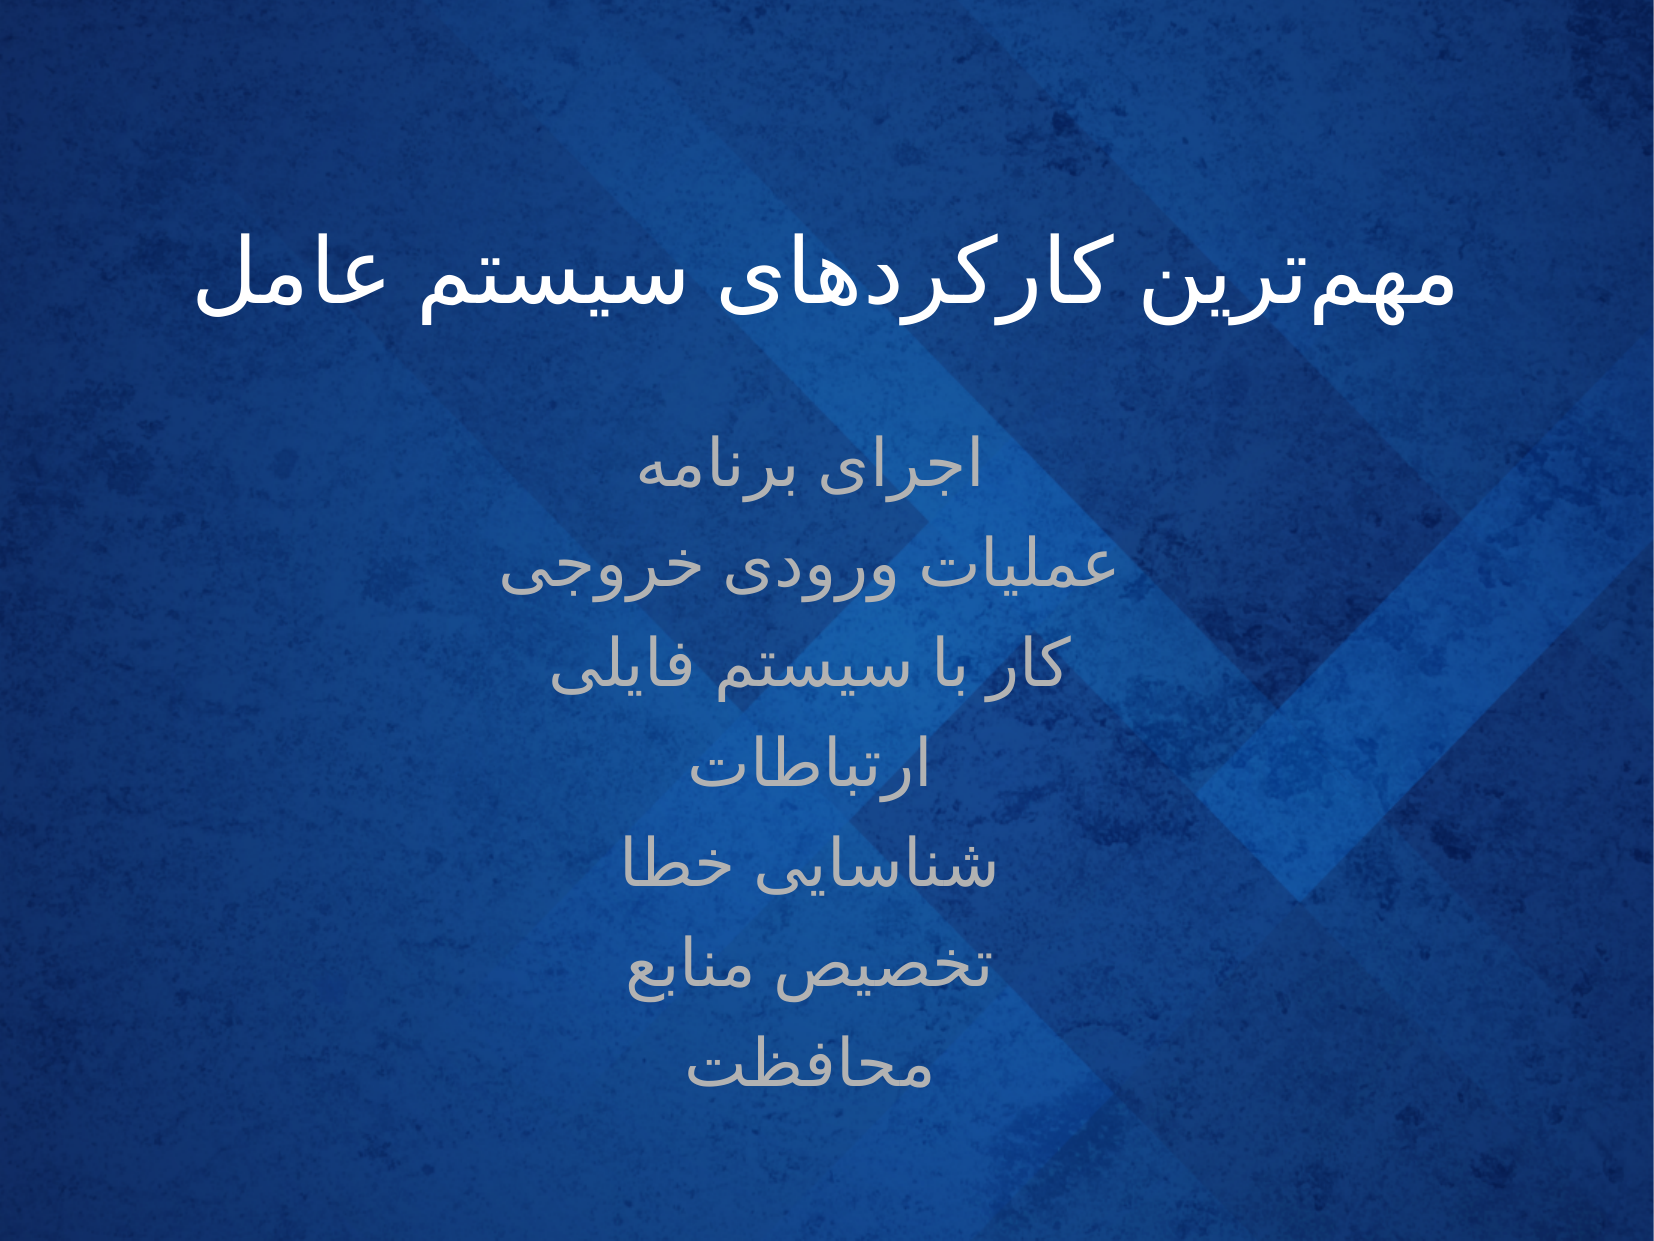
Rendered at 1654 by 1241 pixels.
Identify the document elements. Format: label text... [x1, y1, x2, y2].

subtitle اجرای برنامه عملیات ورودی خروجی کار با سیستم فایلی ارتباطات شناسایی خطا تخصیص منابع محافظت [82, 413, 1538, 1157]
title مهم‌ترین کارکردهای سیستم عامل [82, 177, 1571, 385]
picture [0, 0, 1654, 1241]
